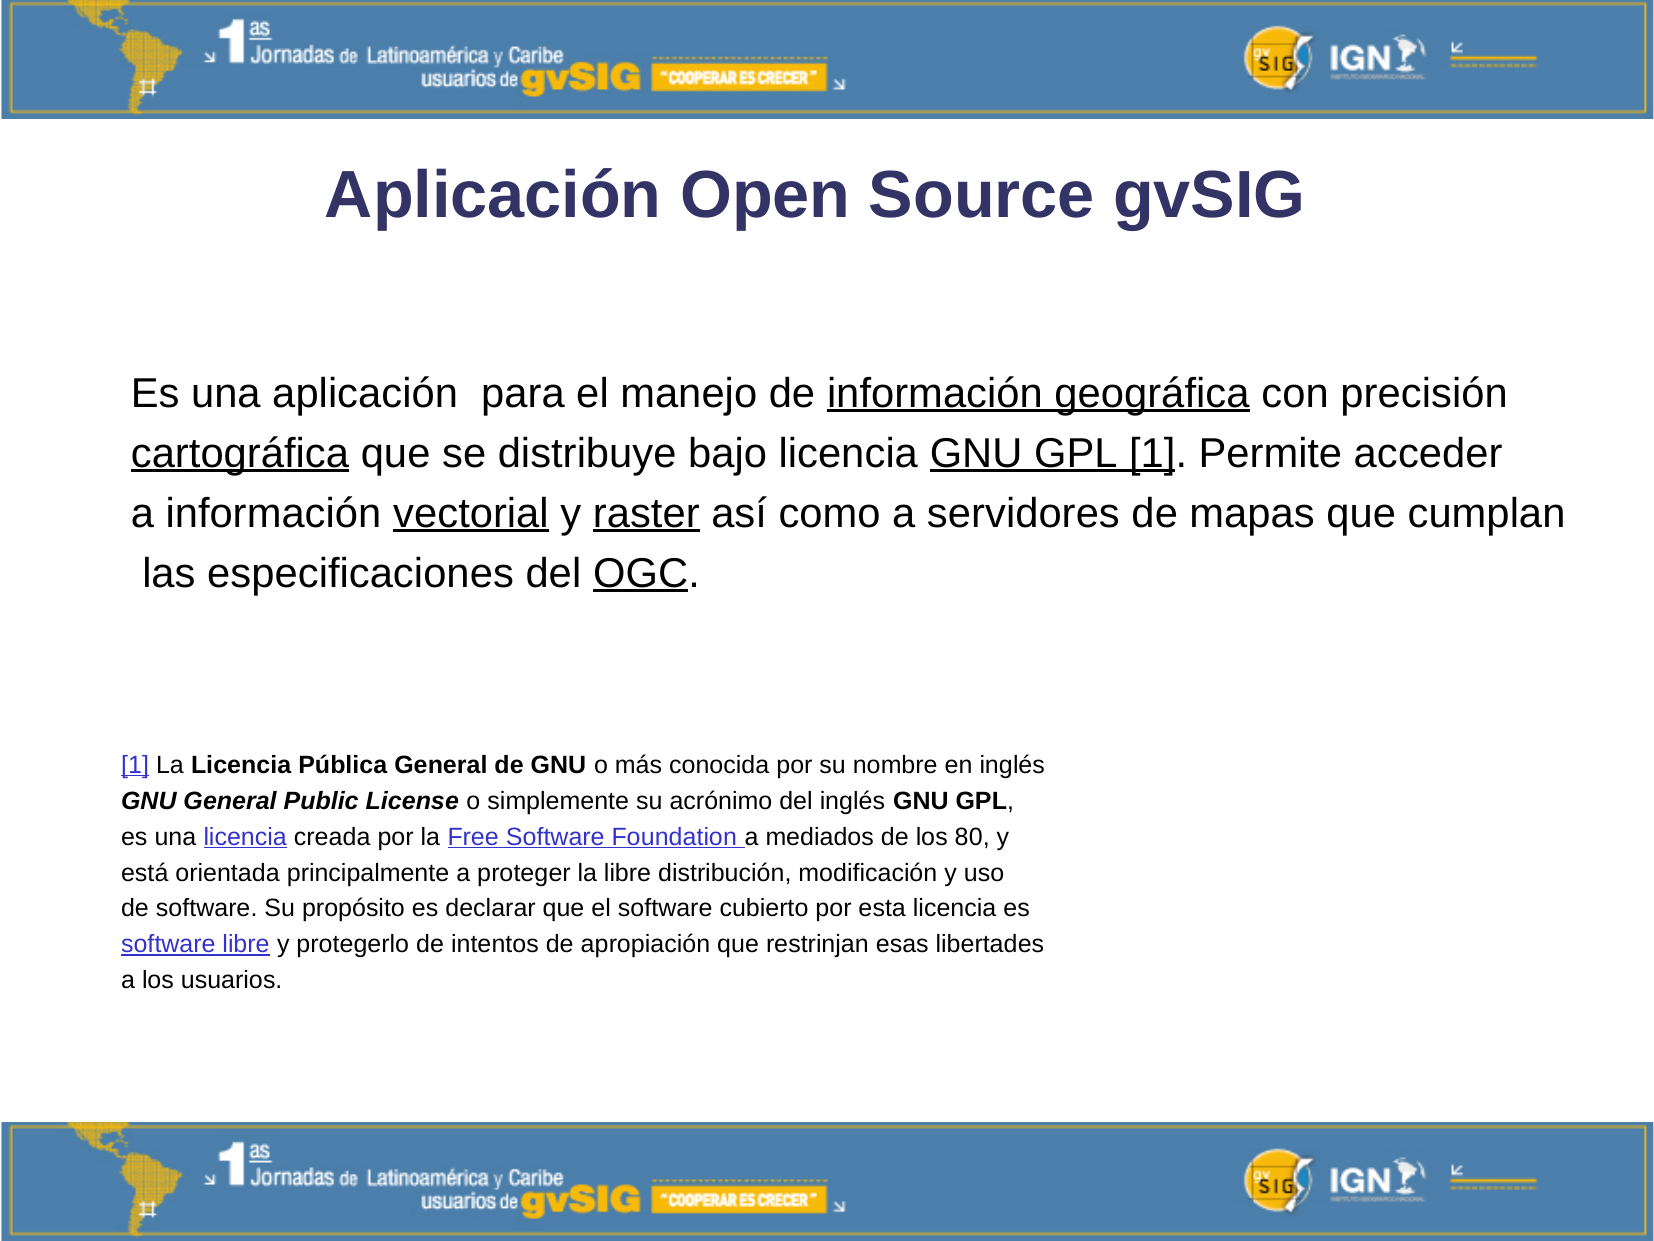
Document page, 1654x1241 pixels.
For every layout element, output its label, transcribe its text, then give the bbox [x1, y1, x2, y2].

text_box Aplicación Open Source gvSIG [106, 125, 1526, 266]
text_box Es una aplicación para el manejo de información geográfica con precisión cartográfica que se distribuye bajo licencia GNU GPL [1]. Permite acceder a información vectorial y raster así como a servidores de mapas que cumplan las especificaciones del OGC. [116, 372, 1536, 579]
picture [0, 0, 1654, 119]
text_box [1] La Licencia Pública General de GNU o más conocida por su nombre en inglés GNU General Public License o simplemente su acrónimo del inglés GNU GPL, es una licencia creada por la Free Software Foundation a mediados de los 80, y está orientada principalmente a proteger la libre distribución, modificación y uso de software. Su propósito es declarar que el software cubierto por esta licencia es software libre y protegerlo de intentos de apropiación que restrinjan esas libertades a los usuarios. [106, 679, 1093, 1057]
picture [0, 1122, 1654, 1241]
